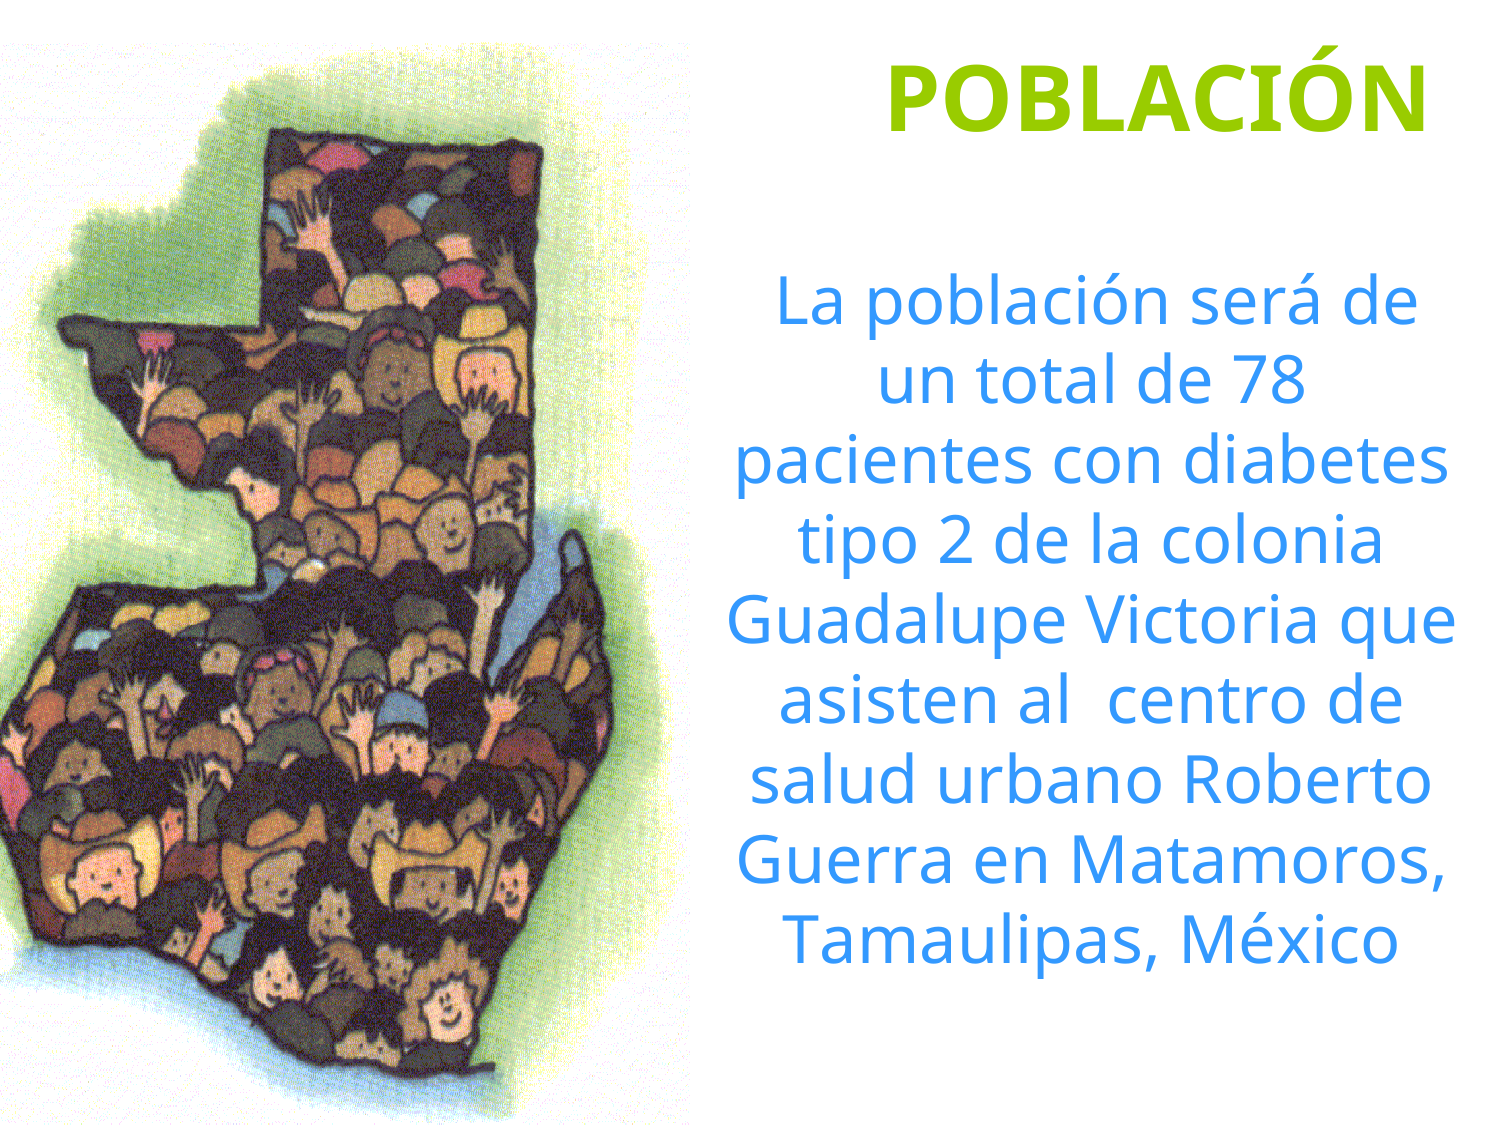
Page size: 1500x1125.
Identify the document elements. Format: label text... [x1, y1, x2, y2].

text_box POBLACIÓN [868, 32, 1448, 268]
title La población será de un total de 78 pacientes con diabetes tipo 2 de la colonia Guadalupe Victoria que asisten al centro de salud urbano Roberto Guerra en Matamoros, Tamaulipas, México [708, 58, 1477, 1125]
picture [0, 42, 692, 1125]
